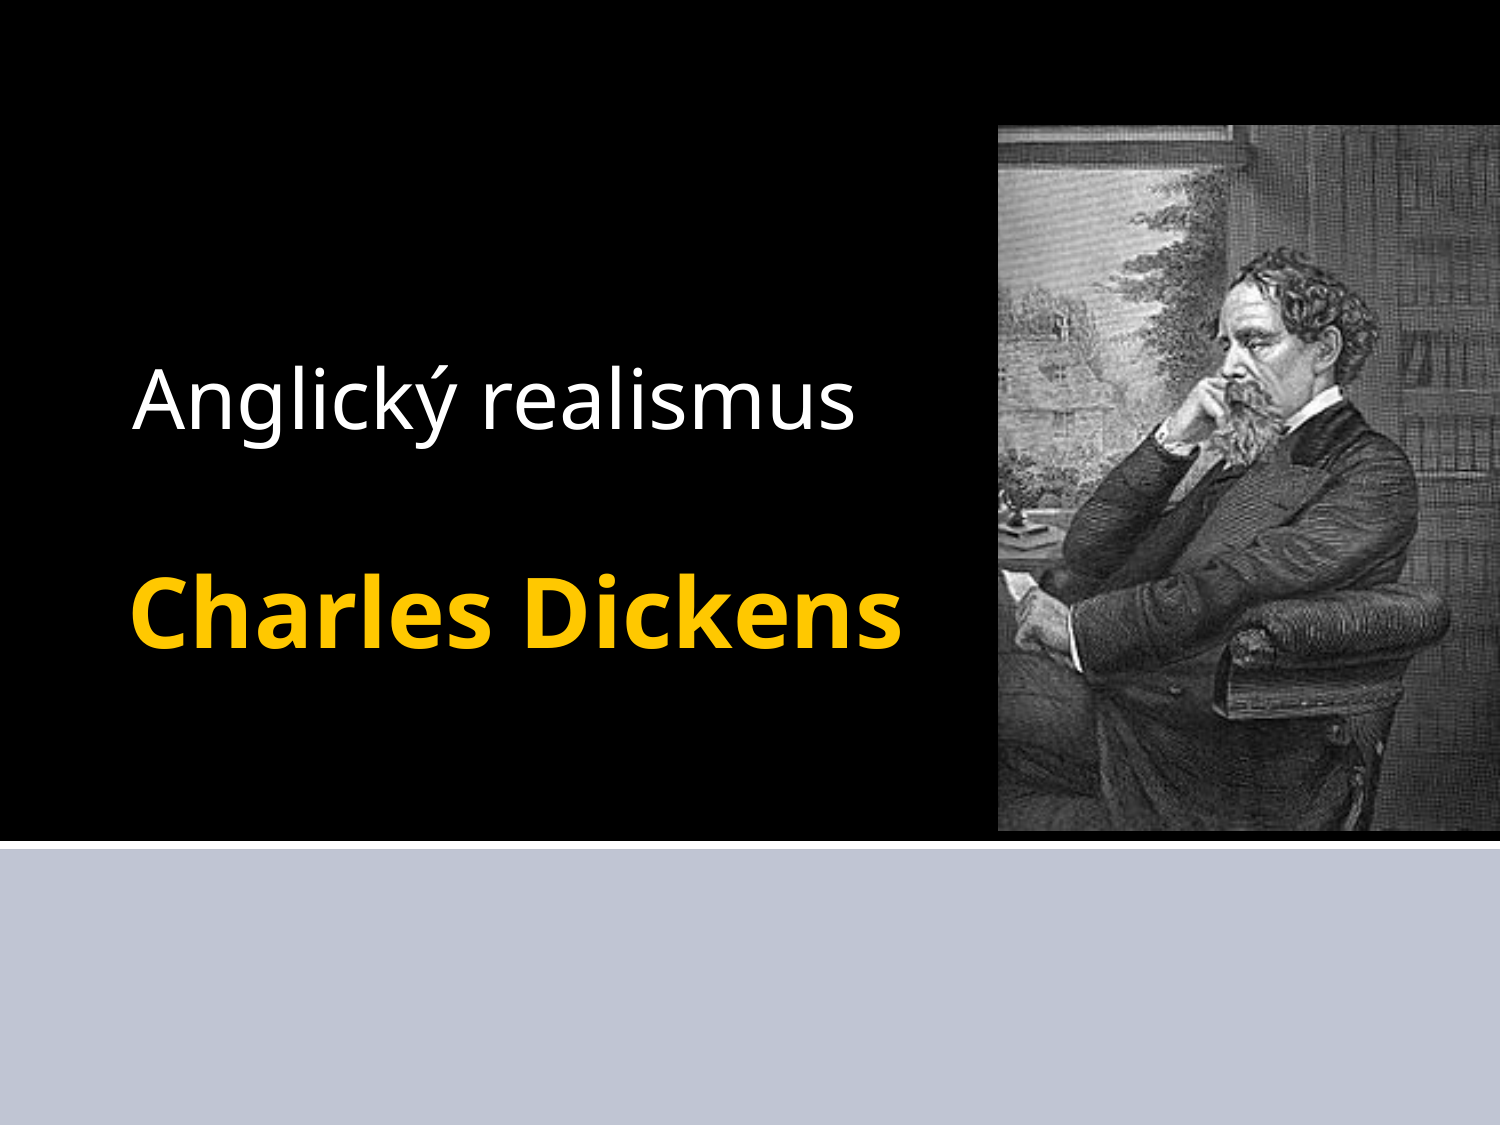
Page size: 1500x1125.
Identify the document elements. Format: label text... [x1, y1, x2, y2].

title Charles Dickens [112, 550, 998, 826]
subtitle Anglický realismus [112, 299, 998, 547]
picture [998, 125, 1500, 831]
